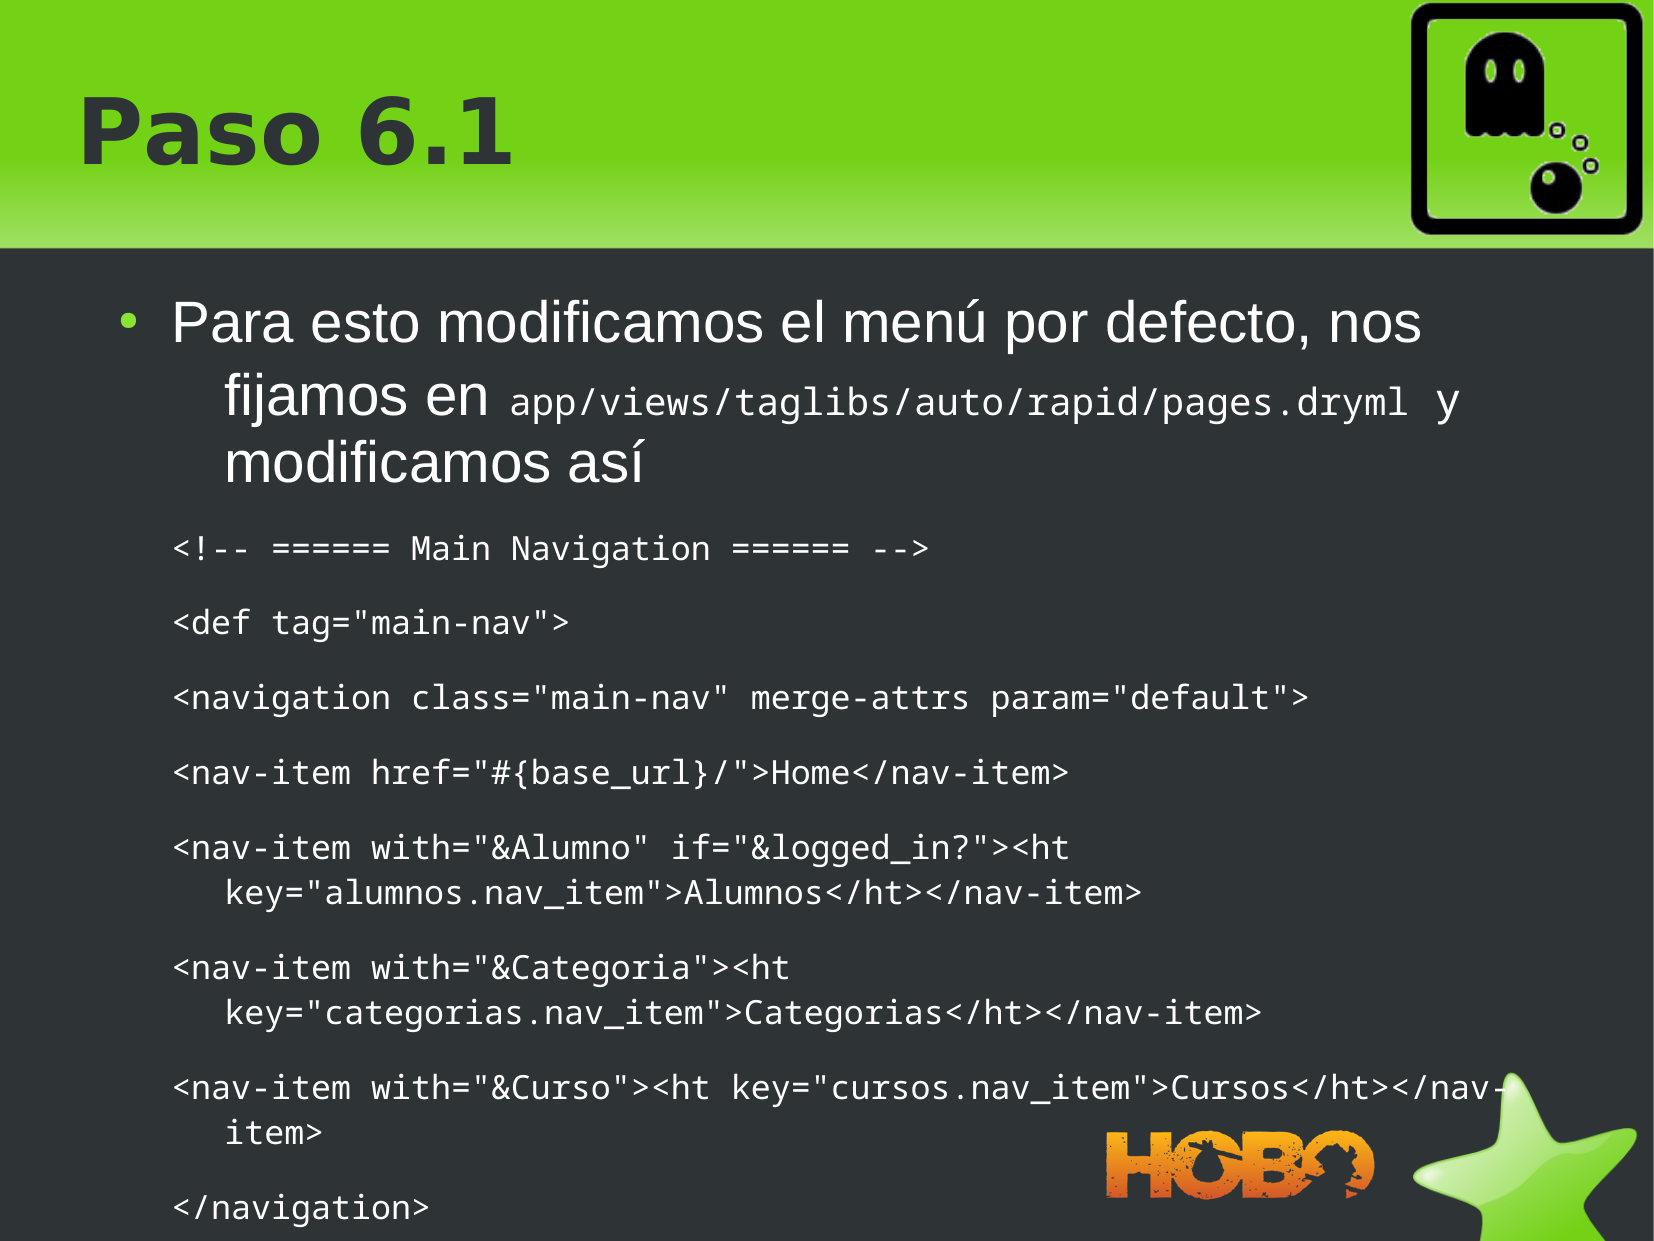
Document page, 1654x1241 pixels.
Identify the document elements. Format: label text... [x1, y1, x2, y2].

title Paso 6.1 [76, 29, 1565, 237]
list Para esto modificamos el menú por defecto, nos fijamos en app/views/taglibs/auto/rapid/pages.dryml y modificamos así <!-- ====== Main Navigation ====== --> <def tag="main-nav"> <navigation class="main-nav" merge-attrs param="default"> <nav-item href="#{base_url}/">Home</nav-item> <nav-item with="&Alumno" if="&logged_in?"><ht key="alumnos.nav_item">Alumnos</ht></nav-item> <nav-item with="&Categoria"><ht key="categorias.nav_item">Categorias</ht></nav-item> <nav-item with="&Curso"><ht key="cursos.nav_item">Cursos</ht></nav-item> </navigation> </def> [82, 290, 1571, 1184]
picture [0, 0, 1654, 1241]
